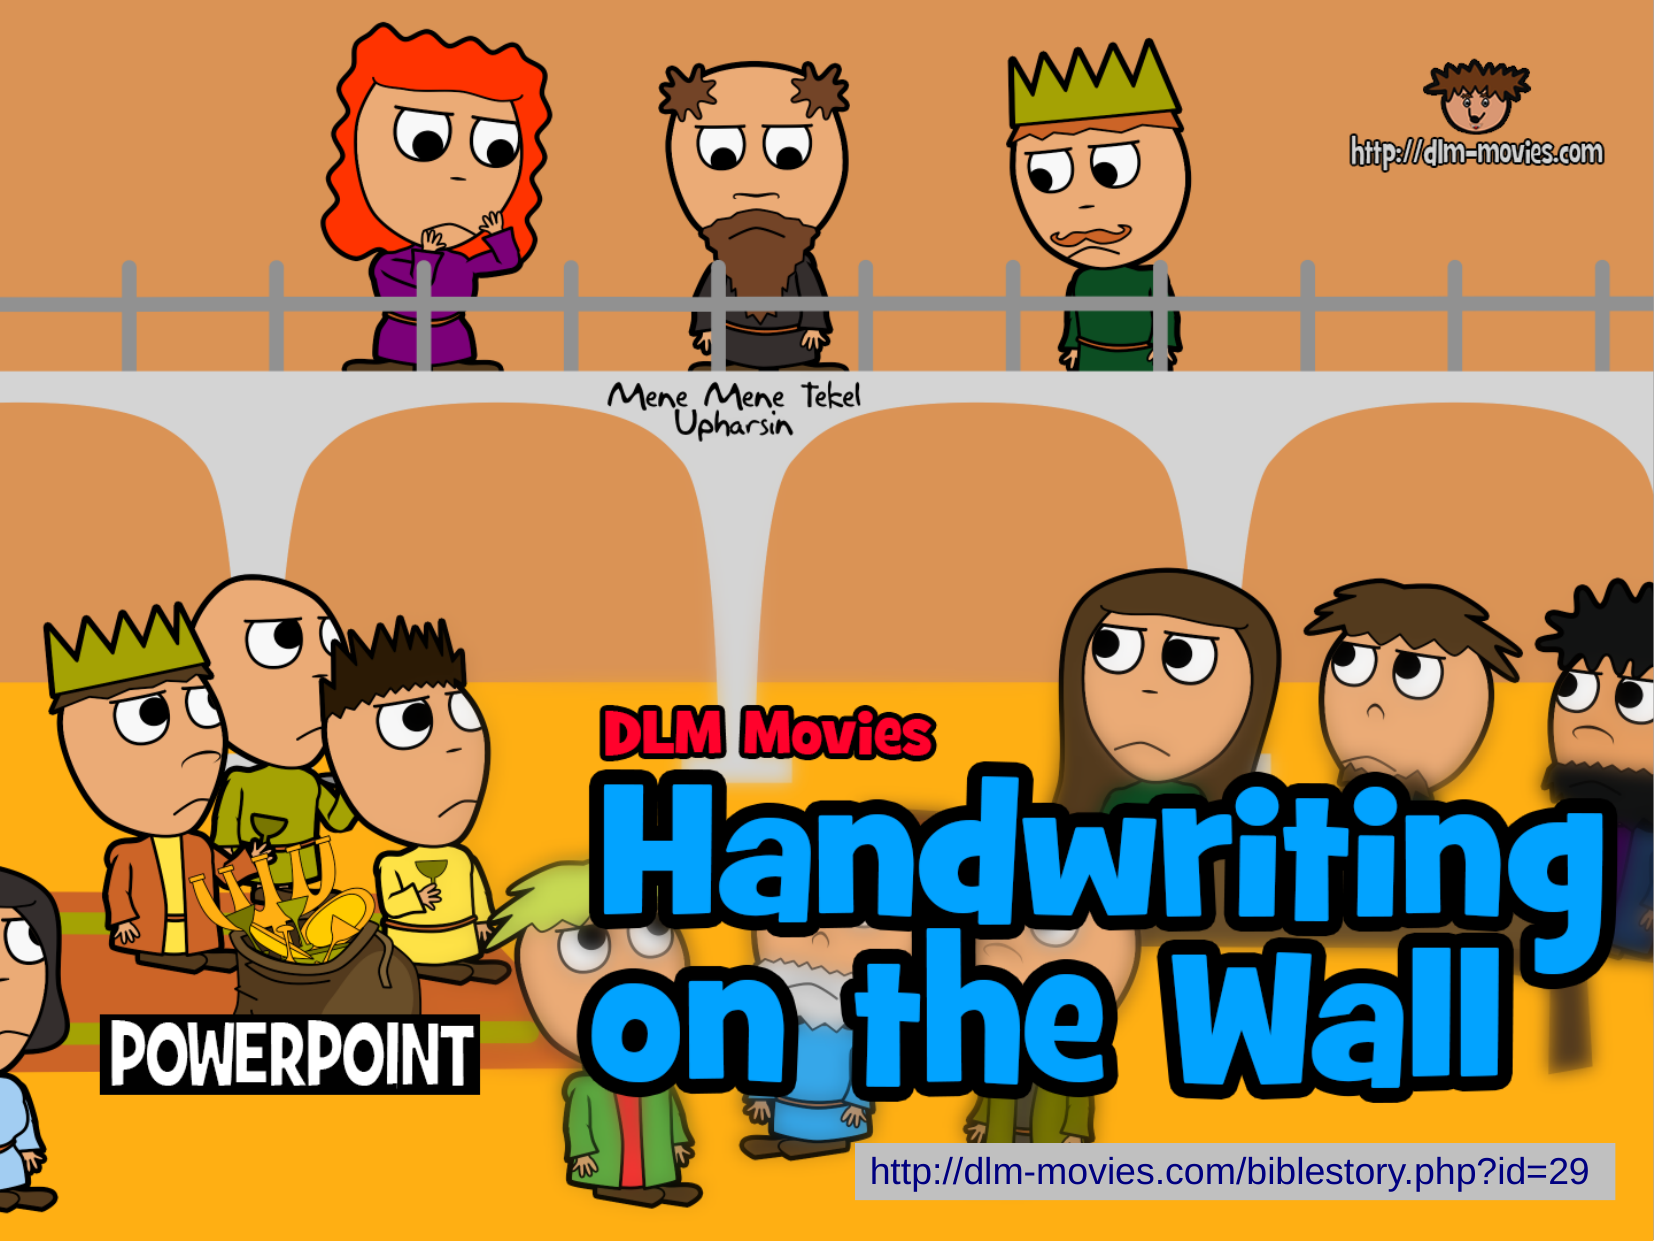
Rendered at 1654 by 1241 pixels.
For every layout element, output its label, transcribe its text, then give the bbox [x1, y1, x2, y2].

picture [0, 0, 1654, 1241]
text_box http://dlm-movies.com/biblestory.php?id=29 [855, 1143, 1615, 1201]
